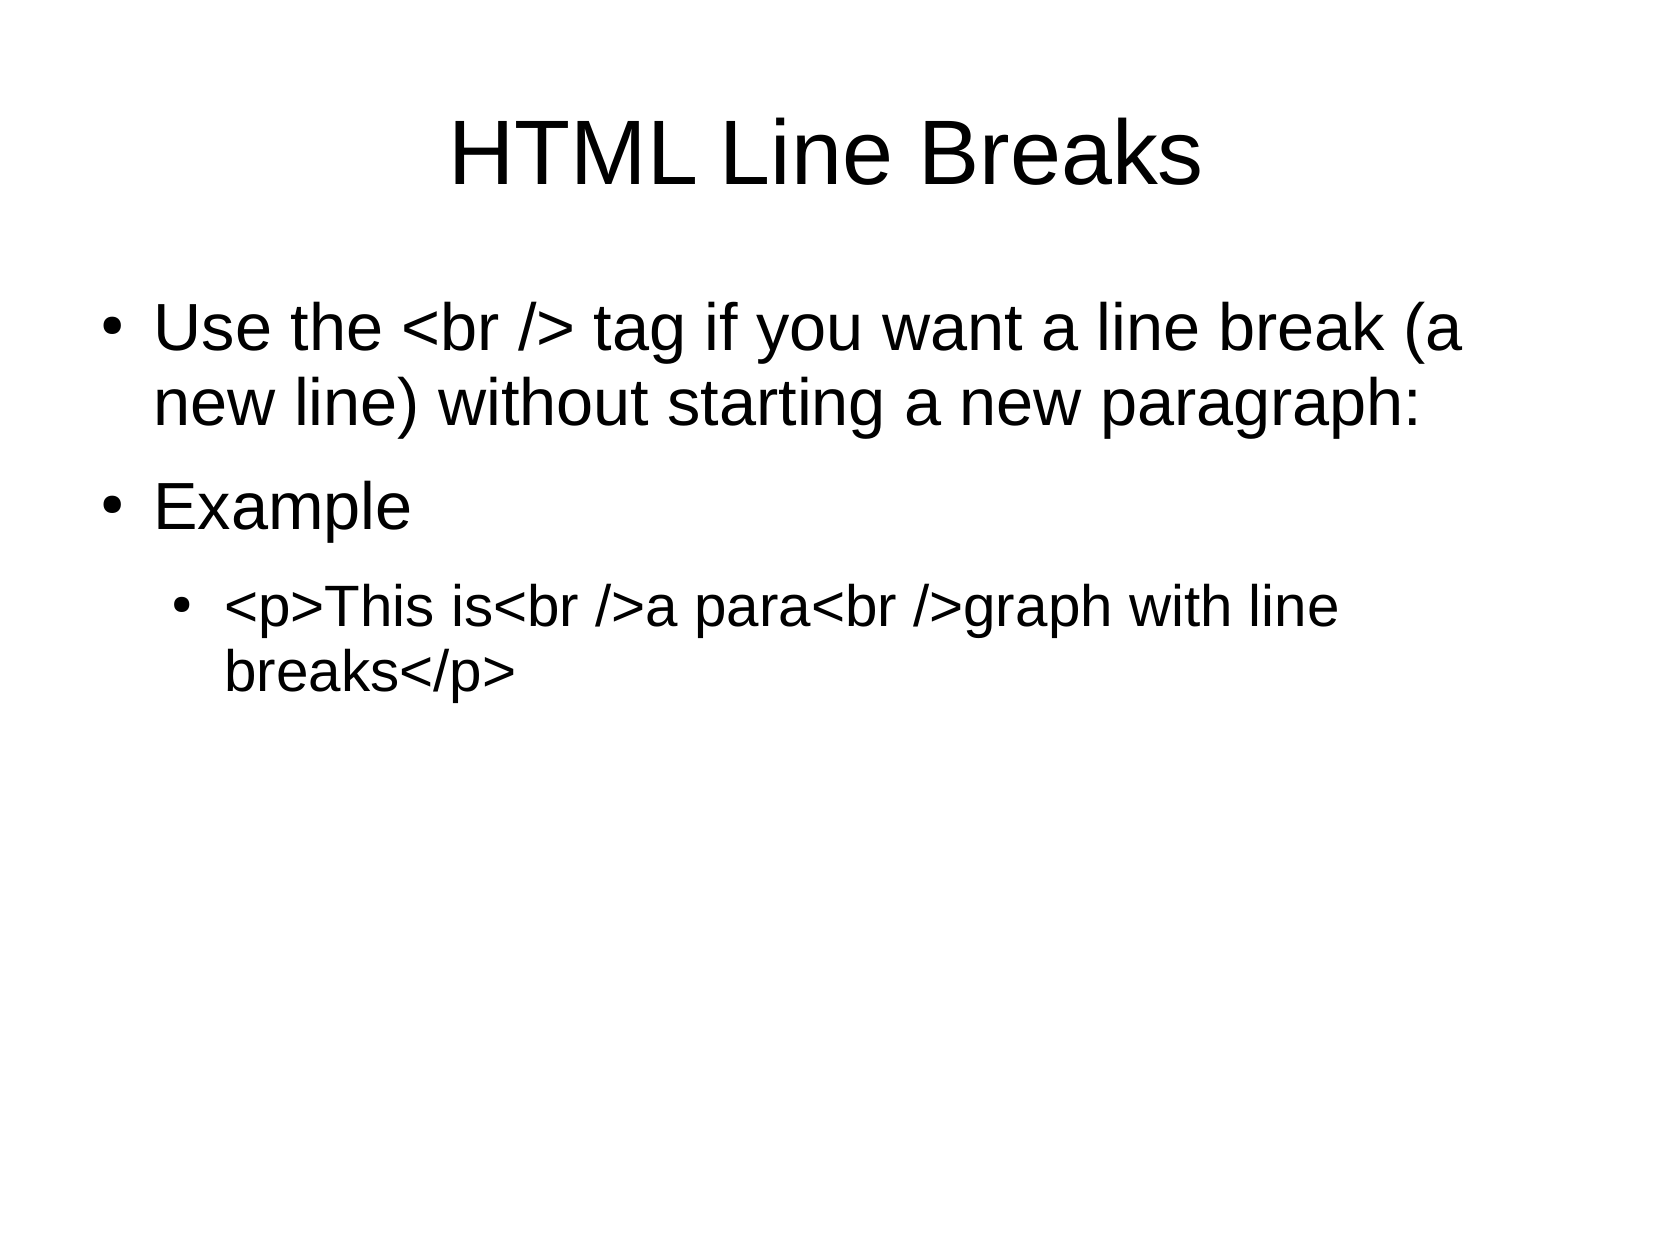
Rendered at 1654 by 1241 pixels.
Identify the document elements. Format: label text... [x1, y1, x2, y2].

title HTML Line Breaks [82, 56, 1571, 250]
list Use the <br /> tag if you want a line break (a new line) without starting a new paragraph: Example <p>This is<br />a para<br />graph with line breaks</p> [82, 290, 1571, 1109]
